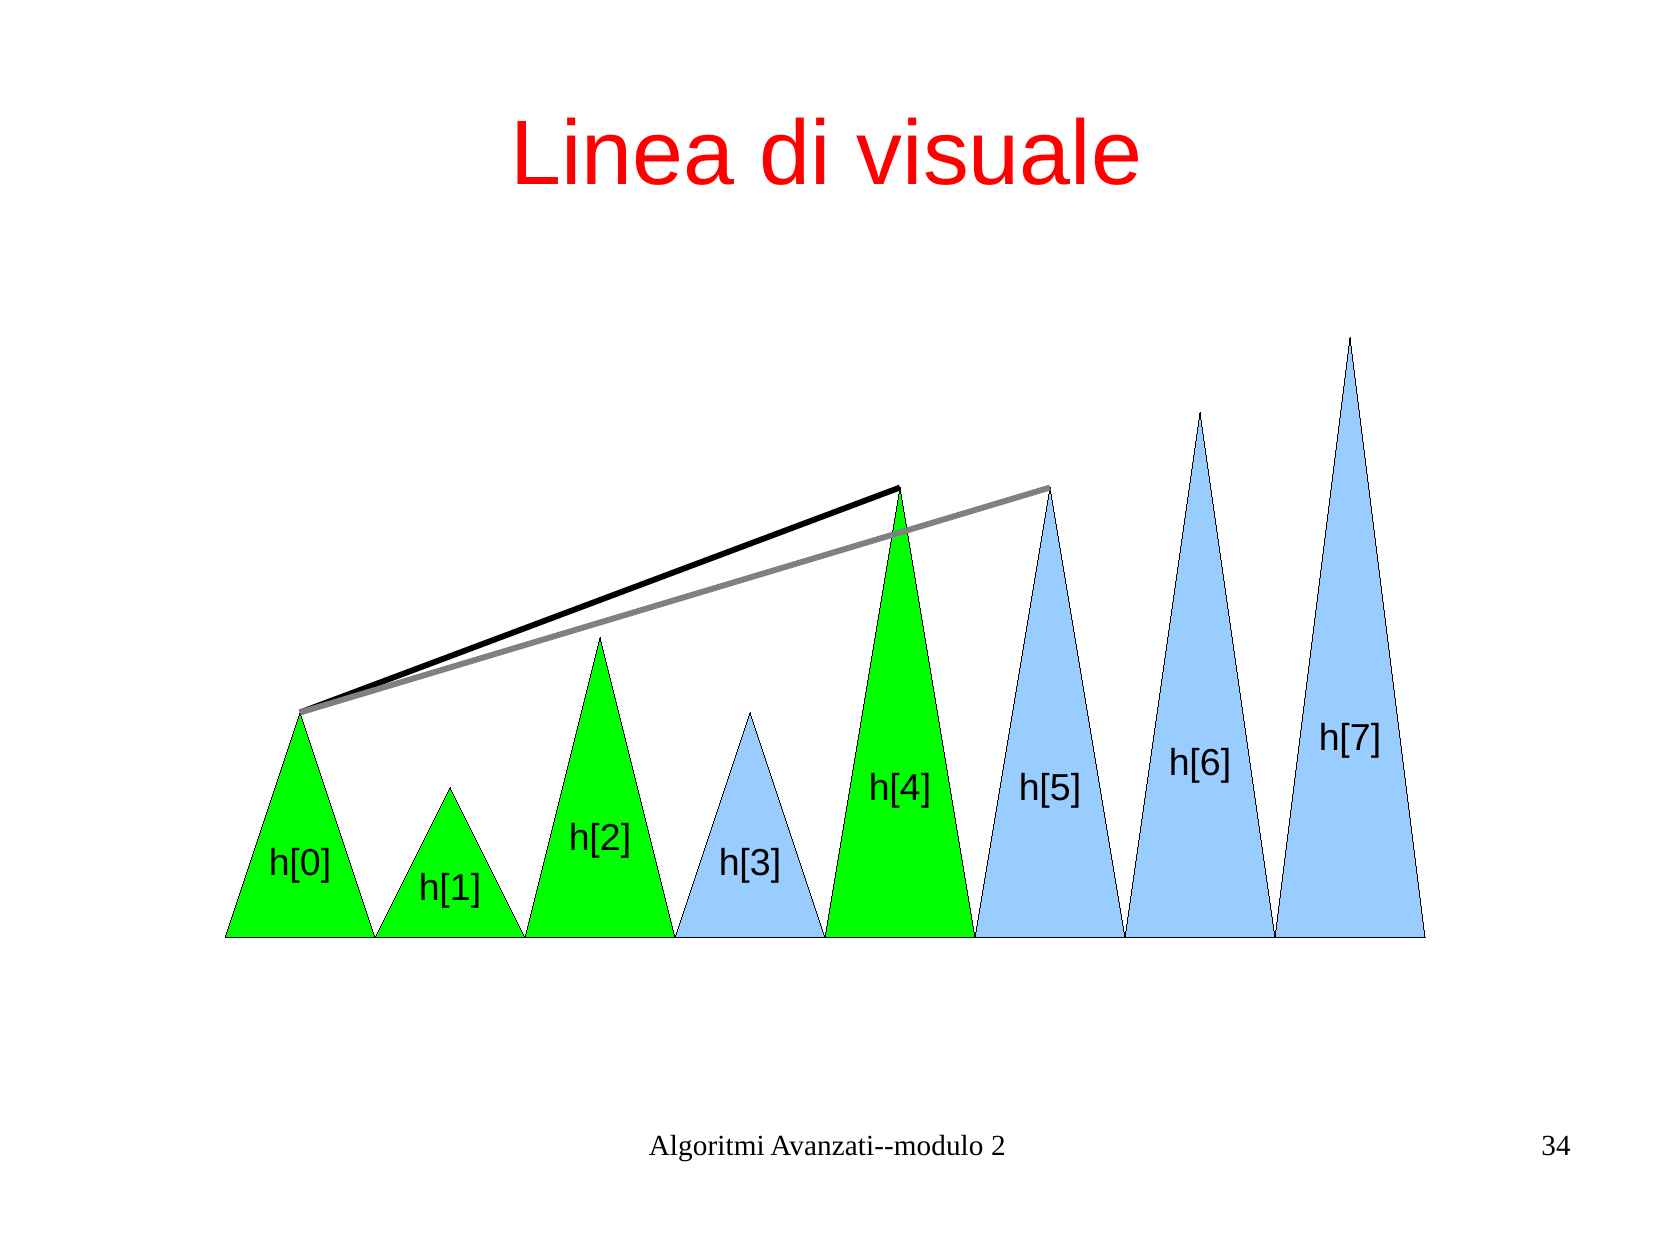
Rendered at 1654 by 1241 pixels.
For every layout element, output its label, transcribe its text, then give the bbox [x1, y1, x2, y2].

text_box h[2] [525, 637, 675, 938]
title Linea di visuale [82, 49, 1571, 257]
text_box h[1] [375, 787, 526, 938]
text_box h[4] [892, 491, 907, 531]
text_box h[7] [1275, 337, 1426, 938]
text_box h[4] [825, 534, 975, 938]
text_box h[0] [225, 713, 376, 938]
text_box h[5] [975, 491, 1125, 938]
text_box h[6] [1125, 412, 1275, 938]
text_box h[3] [675, 712, 825, 938]
